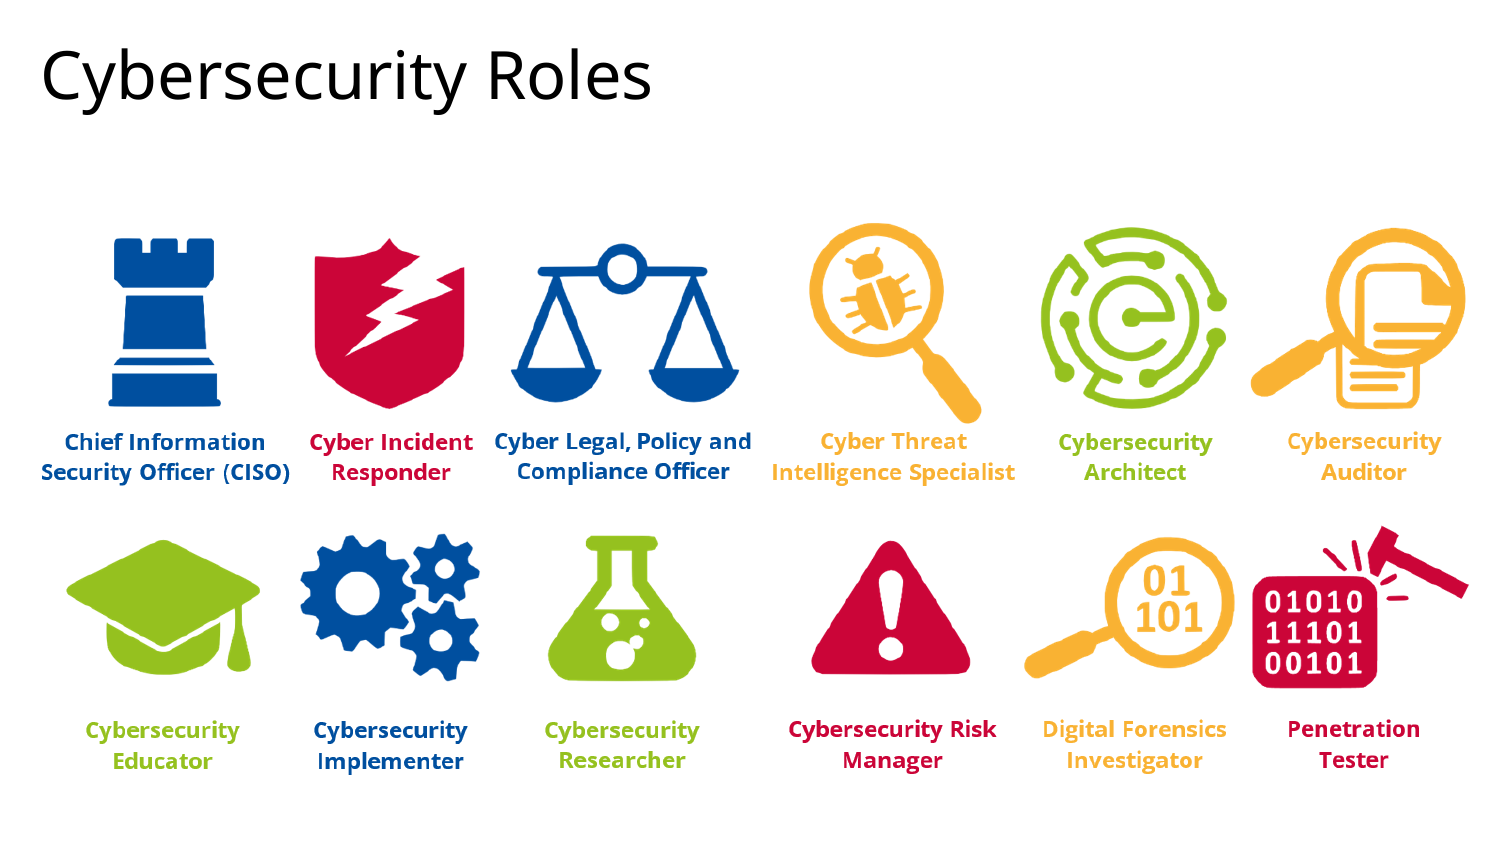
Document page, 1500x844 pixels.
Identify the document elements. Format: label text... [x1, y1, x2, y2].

picture [34, 233, 290, 486]
picture [785, 539, 997, 777]
picture [489, 243, 755, 492]
picture [1034, 225, 1230, 486]
picture [304, 236, 475, 488]
picture [59, 528, 268, 775]
picture [767, 219, 1016, 489]
picture [1245, 225, 1473, 488]
picture [541, 531, 705, 775]
picture [1016, 522, 1472, 777]
text_box Cybersecurity Roles >_Based on ENISA’s ECSF [25, 23, 1465, 195]
picture [289, 524, 490, 777]
